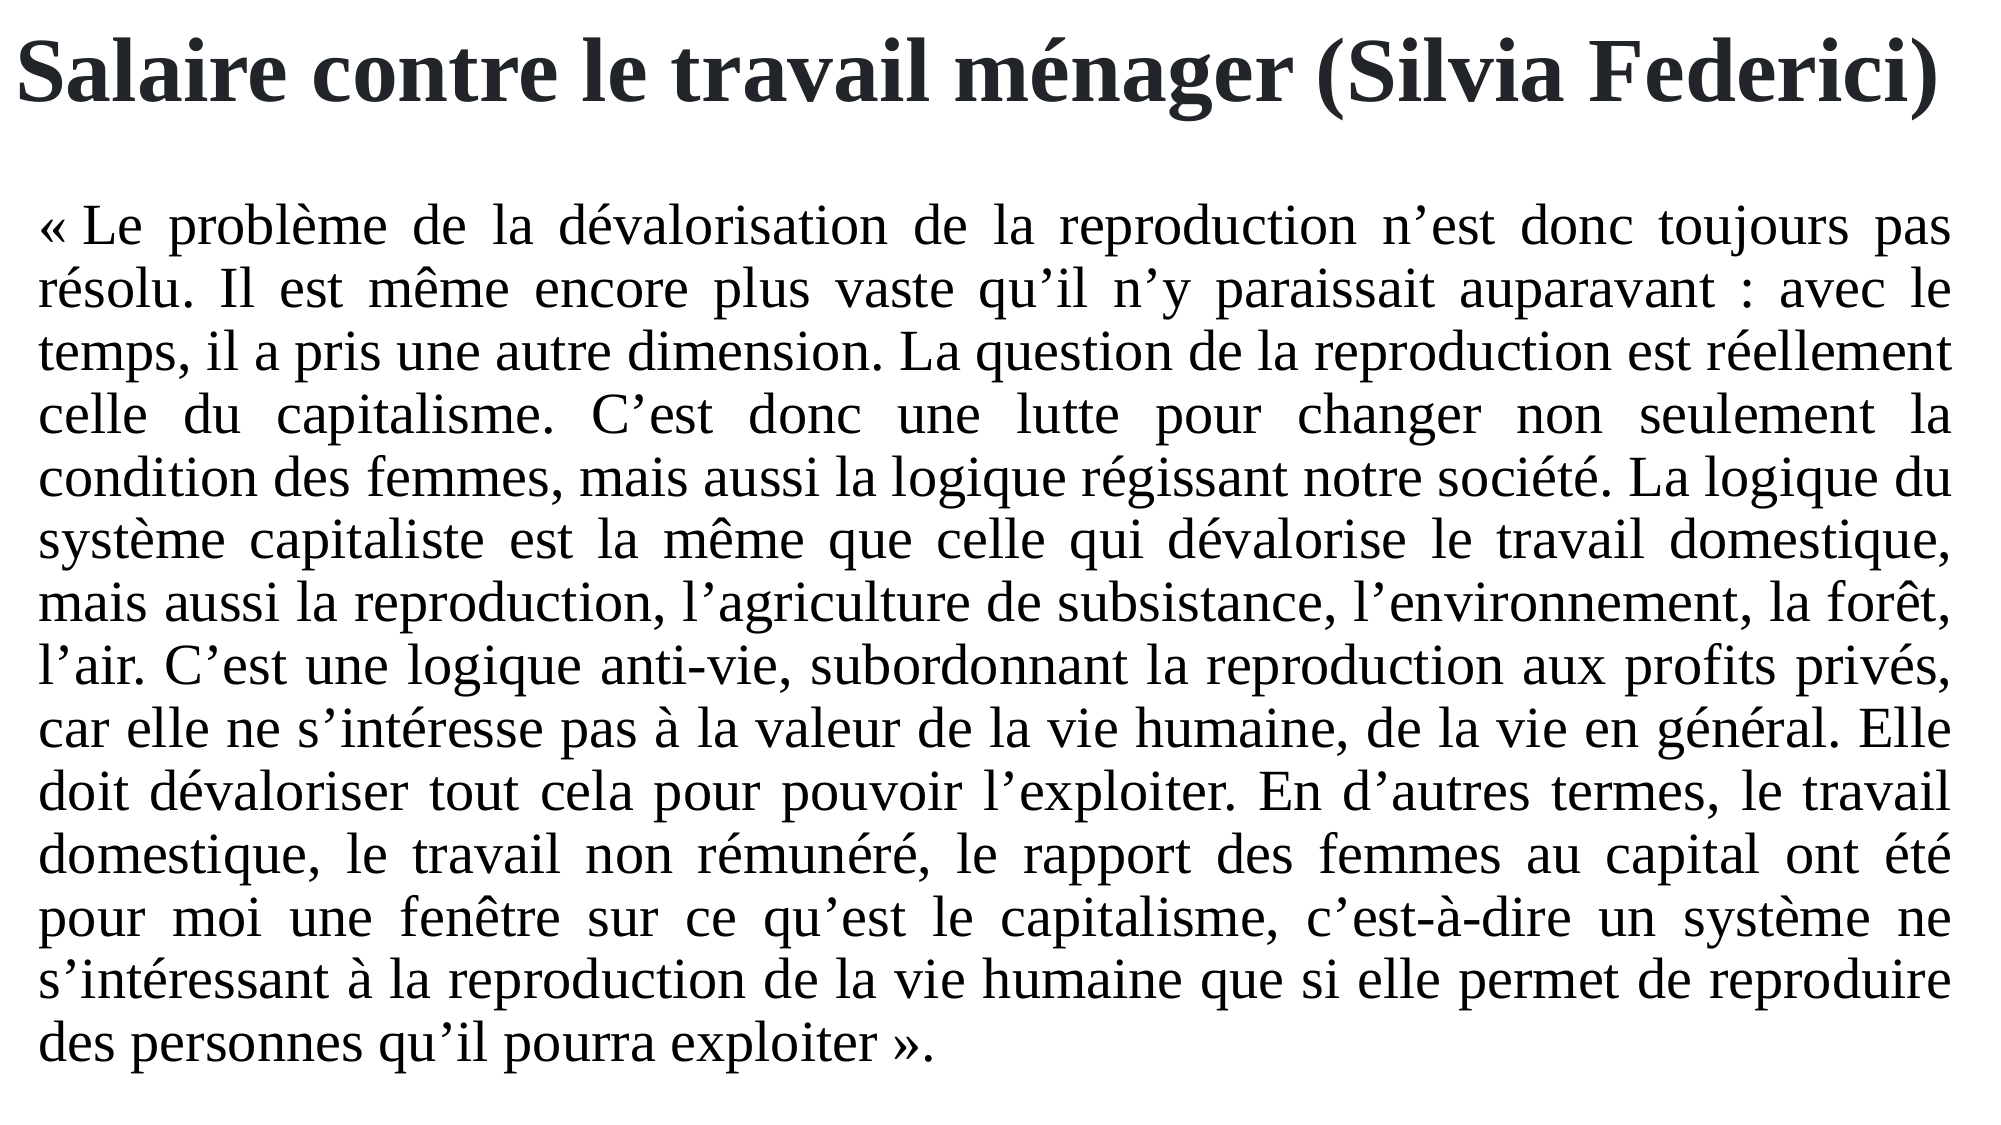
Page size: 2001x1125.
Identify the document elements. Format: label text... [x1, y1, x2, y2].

title Salaire contre le travail ménager (Silvia Federici) [0, 3, 2000, 140]
list « Le problème de la dévalorisation de la reproduction n’est donc toujours pas résolu. Il est même encore plus vaste qu’il n’y paraissait auparavant : avec le temps, il a pris une autre dimension. La question de la reproduction est réellement celle du capitalisme. C’est donc une lutte pour changer non seulement la condition des femmes, mais aussi la logique régissant notre société. La logique du système capitaliste est la même que celle qui dévalorise le travail domestique, mais aussi la reproduction, l’agriculture de subsistance, l’environnement, la forêt, l’air. C’est une logique anti-vie, subordonnant la reproduction aux profits privés, car elle ne s’intéresse pas à la valeur de la vie humaine, de la vie en général. Elle doit dévaloriser tout cela pour pouvoir l’exploiter. En d’autres termes, le travail domestique, le travail non rémunéré, le rapport des femmes au capital ont été pour moi une fenêtre sur ce qu’est le capitalisme, c’est-à-dire un système ne s’intéressant à la reproduction de la vie humaine que si elle permet de reproduire des personnes qu’il pourra exploiter ». [23, 187, 1969, 1122]
